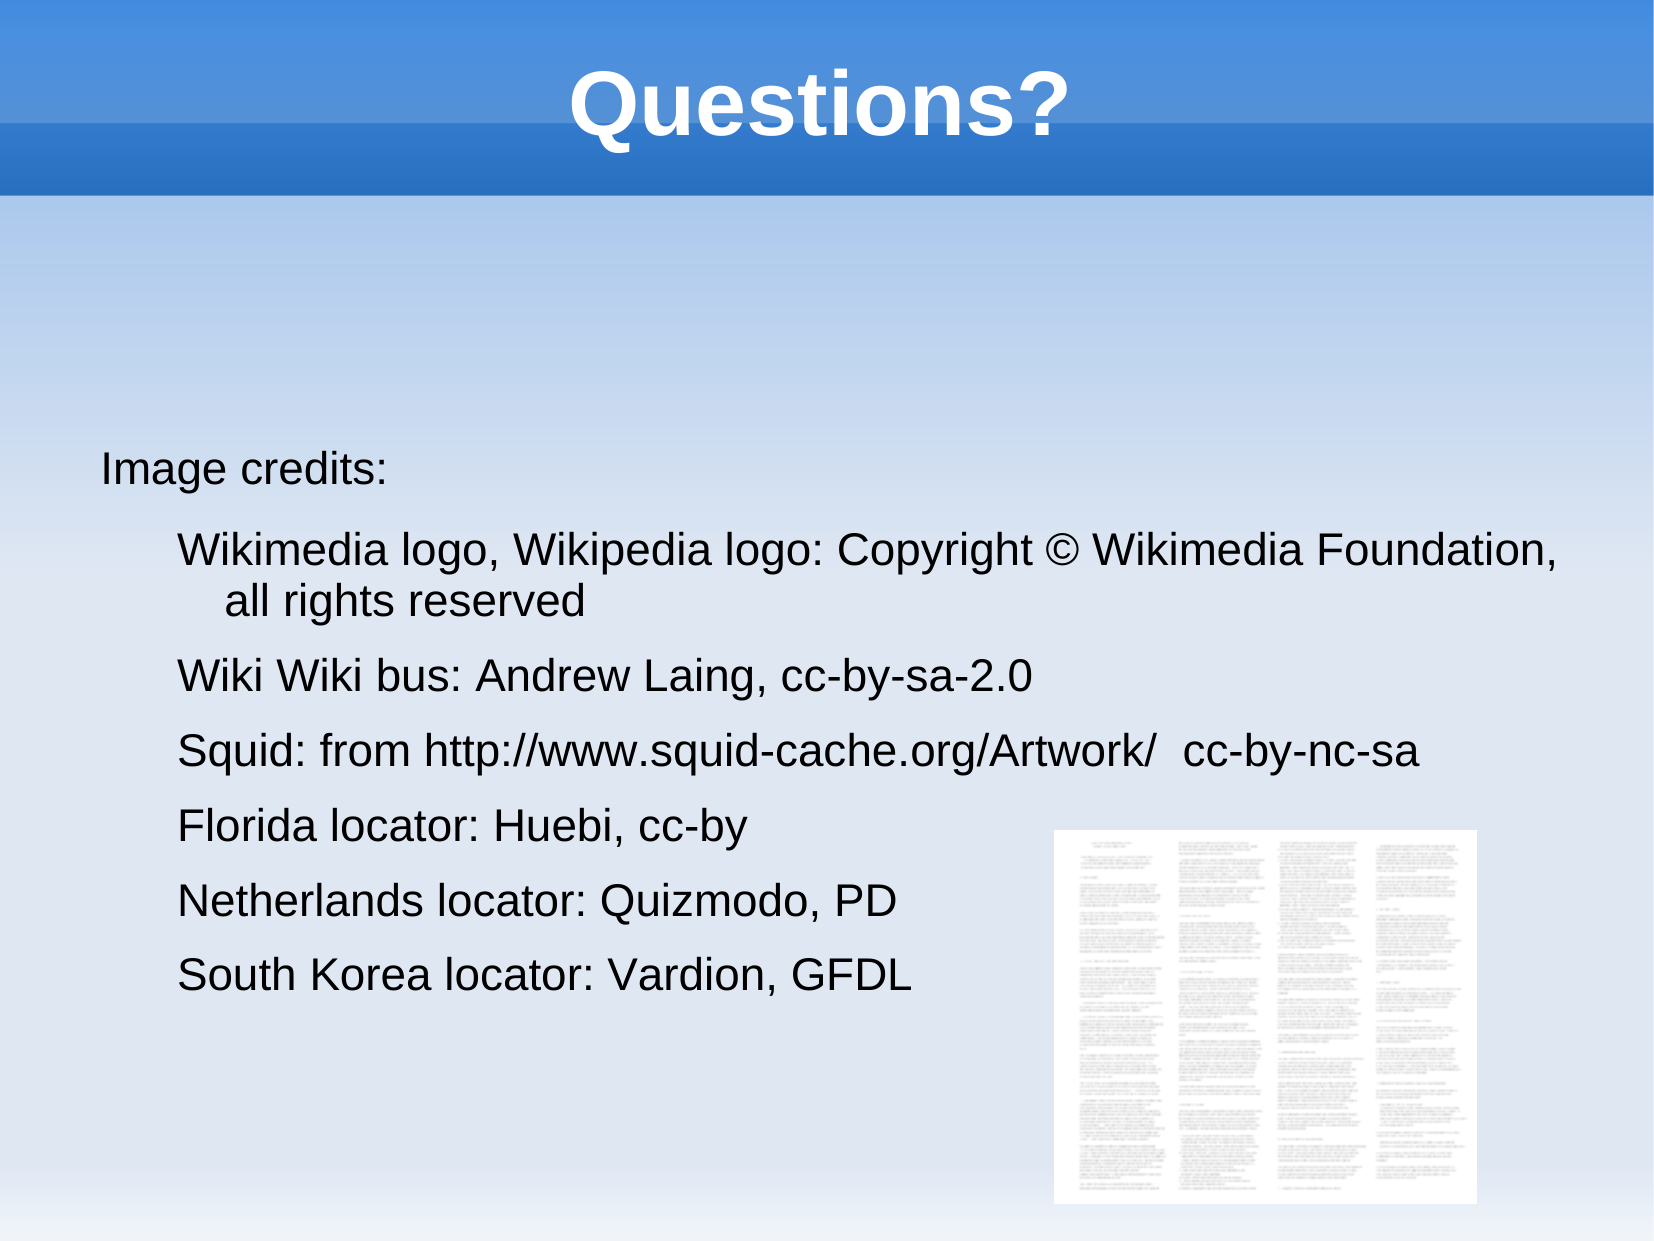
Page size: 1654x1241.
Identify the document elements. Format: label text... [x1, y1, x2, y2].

title Questions? [76, 0, 1565, 208]
picture [0, 0, 1654, 1241]
list Image credits: Wikimedia logo, Wikipedia logo: Copyright © Wikimedia Foundation, all rights reserved Wiki Wiki bus: Andrew Laing, cc-by-sa-2.0 Squid: from http://www.squid-cache.org/Artwork/ cc-by-nc-sa Florida locator: Huebi, cc-by Netherlands locator: Quizmodo, PD South Korea locator: Vardion, GFDL [82, 442, 1571, 1241]
picture [1054, 830, 1477, 1204]
